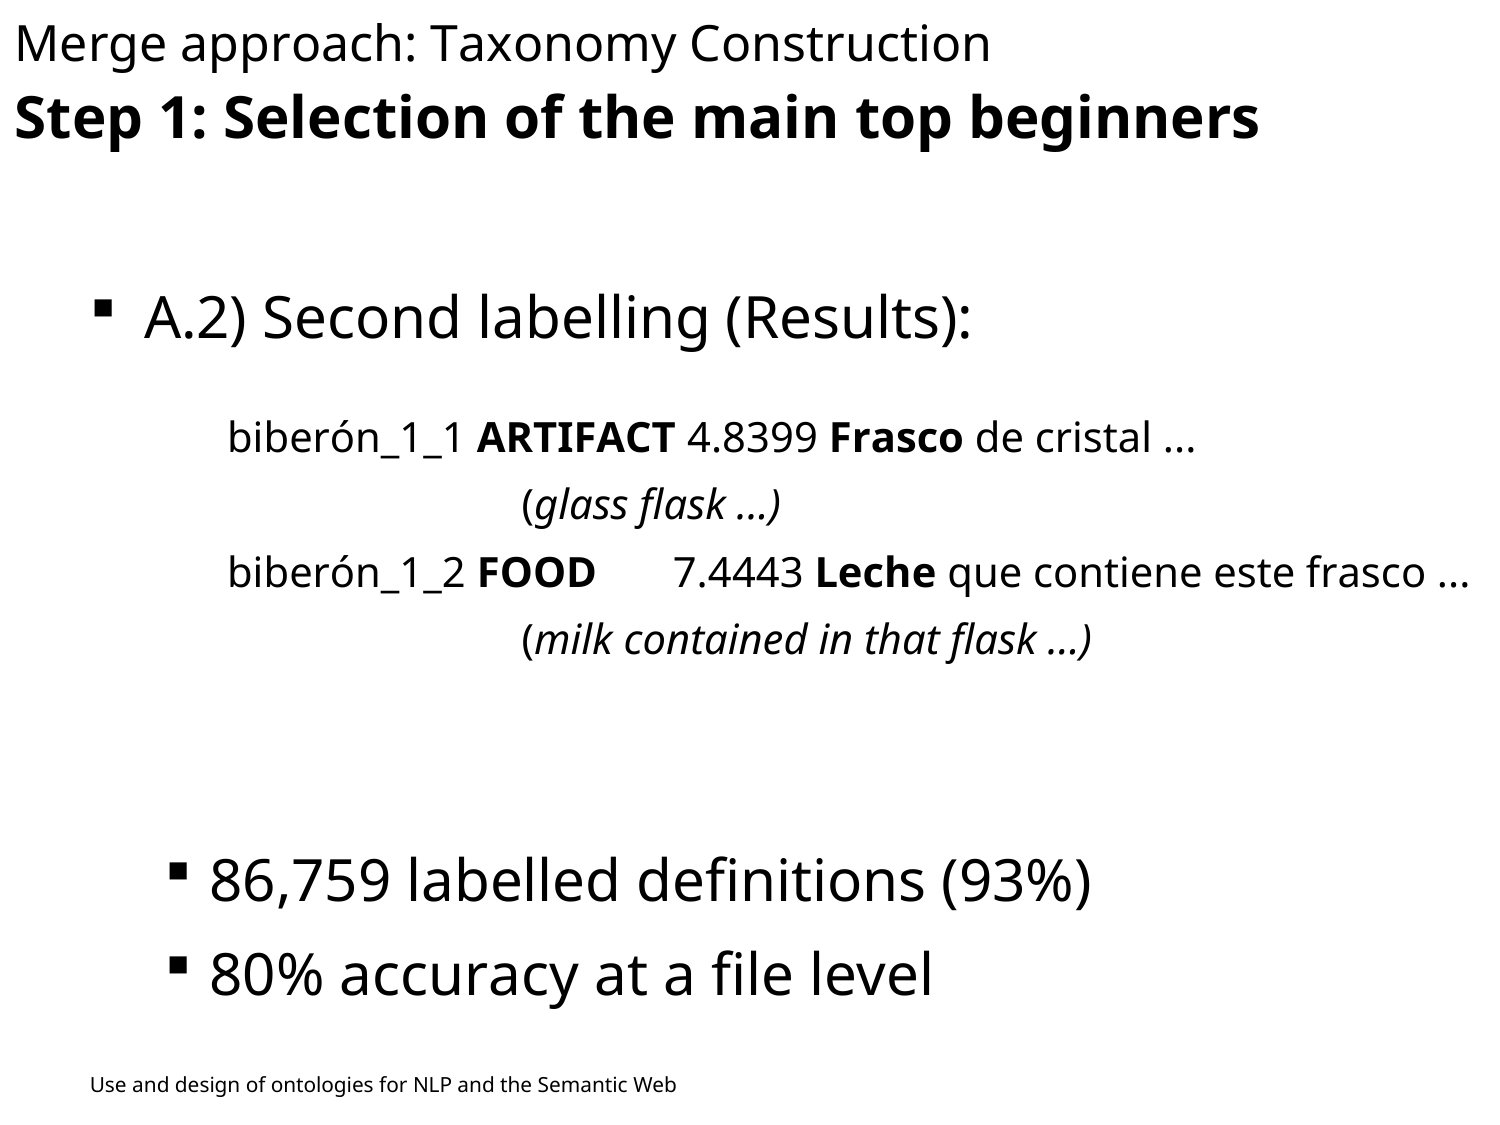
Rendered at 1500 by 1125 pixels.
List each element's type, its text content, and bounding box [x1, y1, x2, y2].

text_box Merge approach: Taxonomy Construction Step 1: Selection of the main top beginners [0, 0, 1400, 150]
list A.2) Second labelling (Results): 86,759 labelled definitions (93%) 80% accuracy at a file level [75, 174, 1426, 1013]
text_box biberón_1_1 ARTIFACT 4.8399 Frasco de cristal ... (glass flask ...) biberón_1_2 FOOD 7.4443 Leche que contiene este frasco ... (milk contained in that flask ...) [212, 399, 1497, 675]
